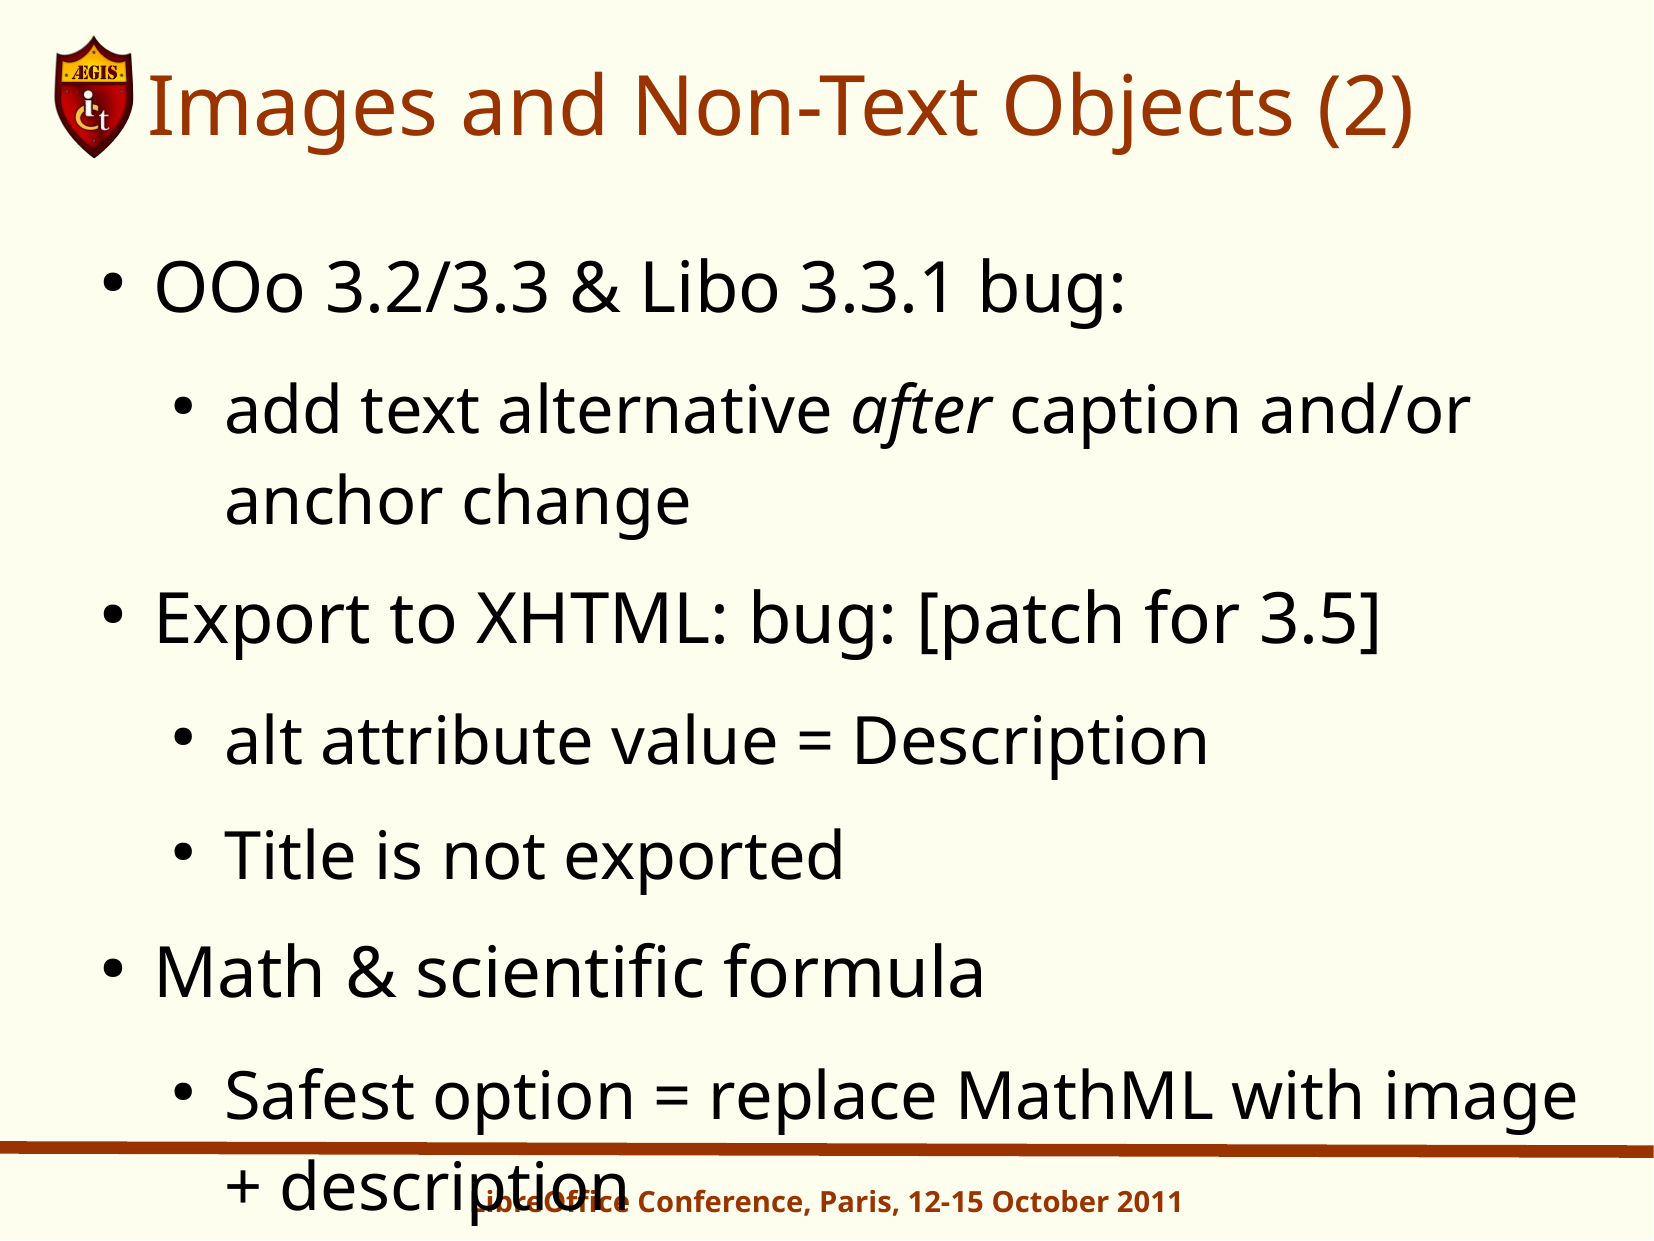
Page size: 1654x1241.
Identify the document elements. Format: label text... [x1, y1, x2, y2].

picture [24, 24, 167, 167]
list OOo 3.2/3.3 & Libo 3.3.1 bug: add text alternative after caption and/or anchor change Export to XHTML: bug: [patch for 3.5] alt attribute value = Description Title is not exported Math & scientific formula Safest option = replace MathML with image + description [82, 236, 1595, 1141]
title Images and Non-Text Objects (2) [147, 29, 1625, 178]
